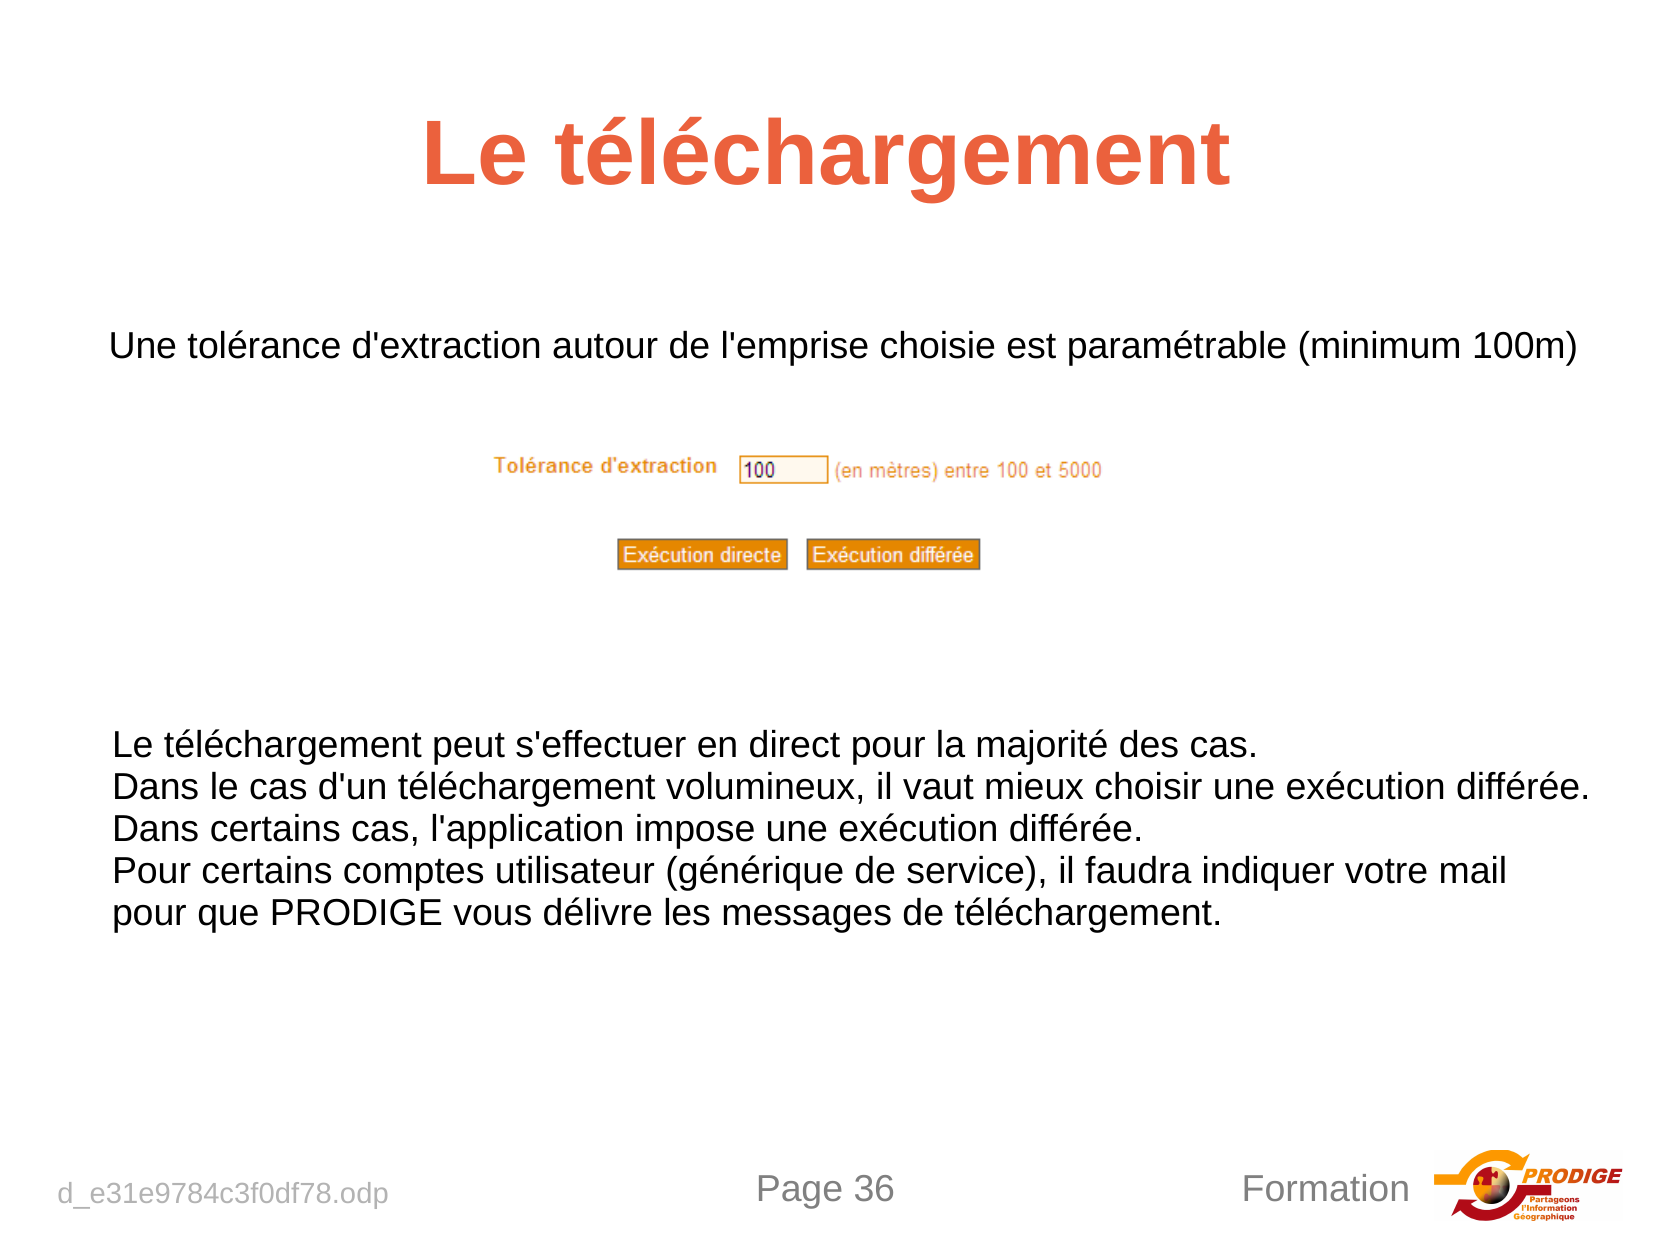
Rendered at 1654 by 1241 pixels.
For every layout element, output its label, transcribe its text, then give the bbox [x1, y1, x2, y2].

picture [480, 437, 1126, 589]
picture [1434, 1150, 1623, 1221]
text_box Le téléchargement peut s'effectuer en direct pour la majorité des cas. Dans le cas d'un téléchargement volumineux, il vaut mieux choisir une exécution différée. Dans certains cas, l'application impose une exécution différée. Pour certains comptes utilisateur (générique de service), il faudra indiquer votre mail pour que PRODIGE vous délivre les messages de téléchargement. [97, 716, 1606, 942]
text_box Une tolérance d'extraction autour de l'emprise choisie est paramétrable (minimum 100m) [93, 317, 1594, 375]
title Le téléchargement [82, 56, 1571, 250]
